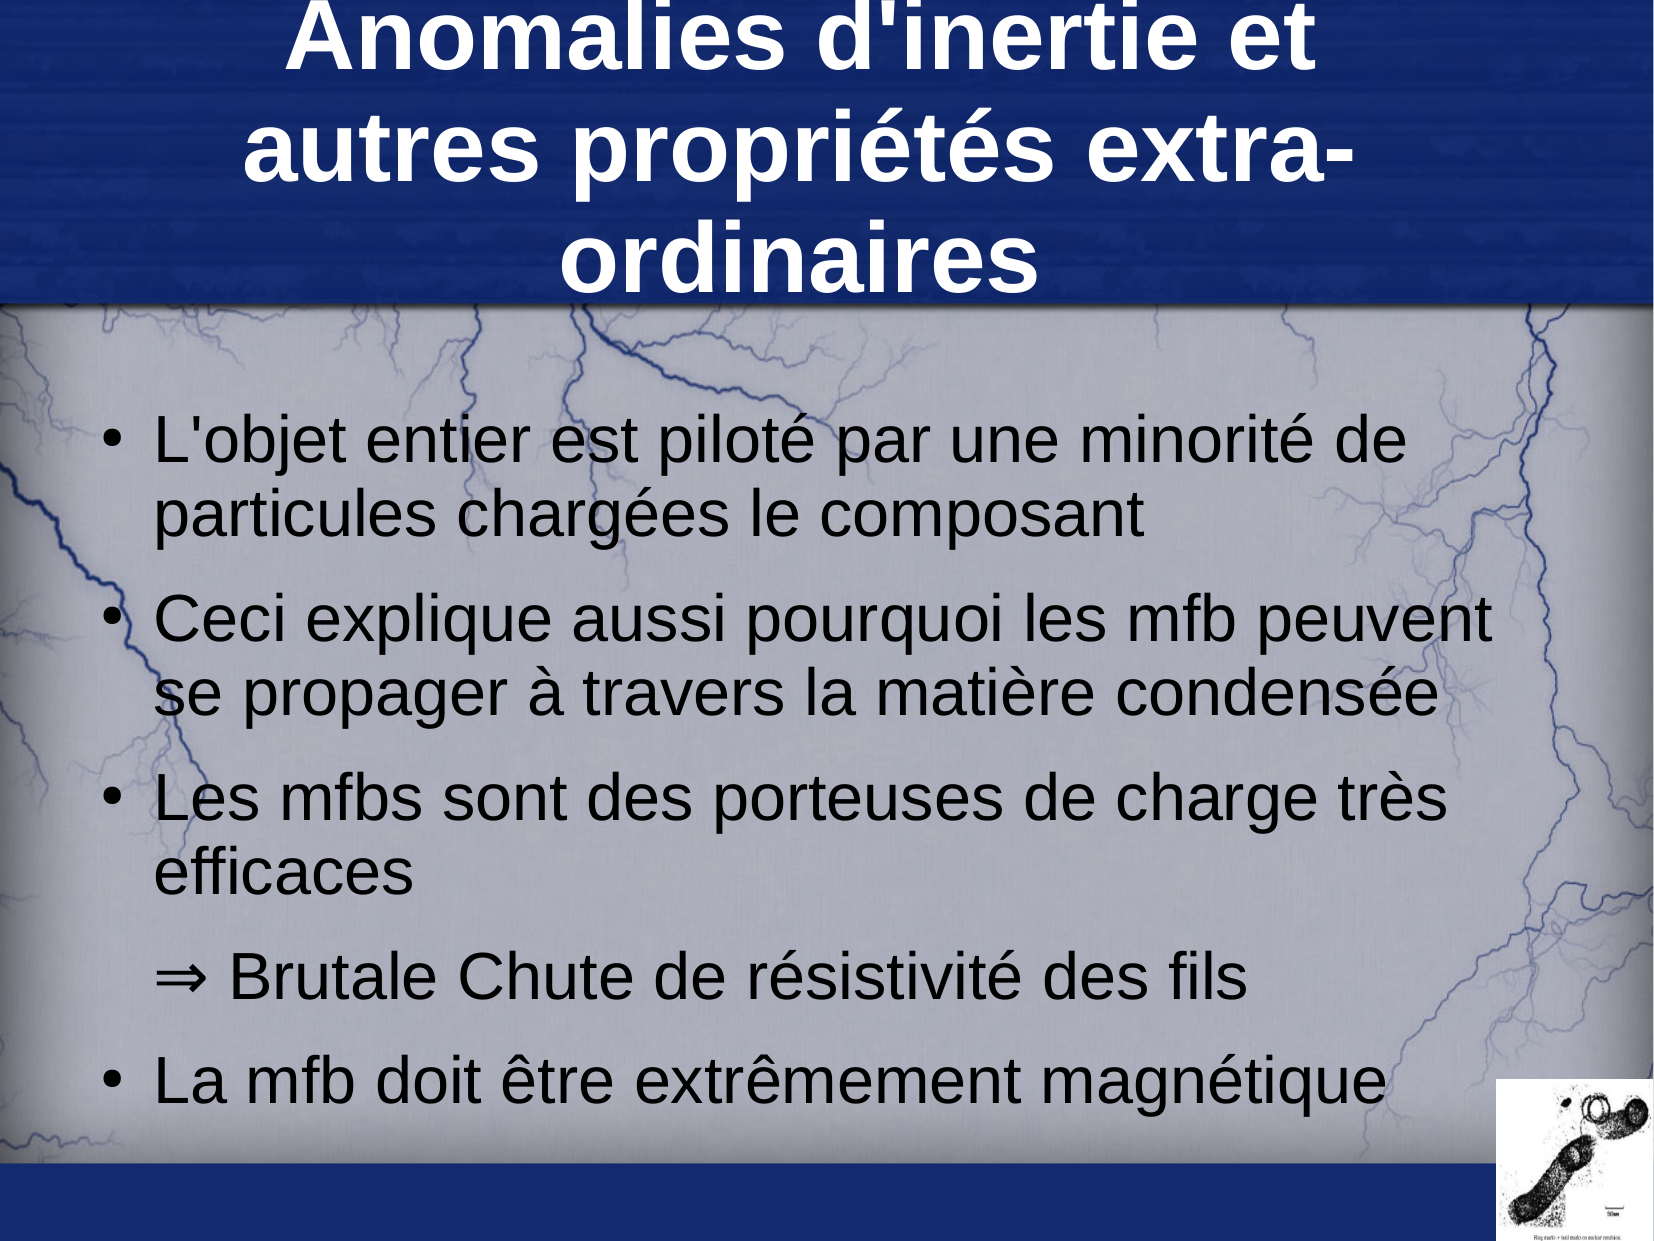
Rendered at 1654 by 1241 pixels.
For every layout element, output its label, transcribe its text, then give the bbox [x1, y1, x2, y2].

picture [0, 0, 1654, 1241]
title Anomalies d'inertie et autres propriétés extra-ordinaires [135, 0, 1465, 315]
list [82, 355, 1571, 401]
list L'objet entier est piloté par une minorité de particules chargées le composant Ceci explique aussi pourquoi les mfb peuvent se propager à travers la matière condensée Les mfbs sont des porteuses de charge très efficaces ⇒ Brutale Chute de résistivité des fils La mfb doit être extrêmement magnétique [82, 401, 1571, 1121]
